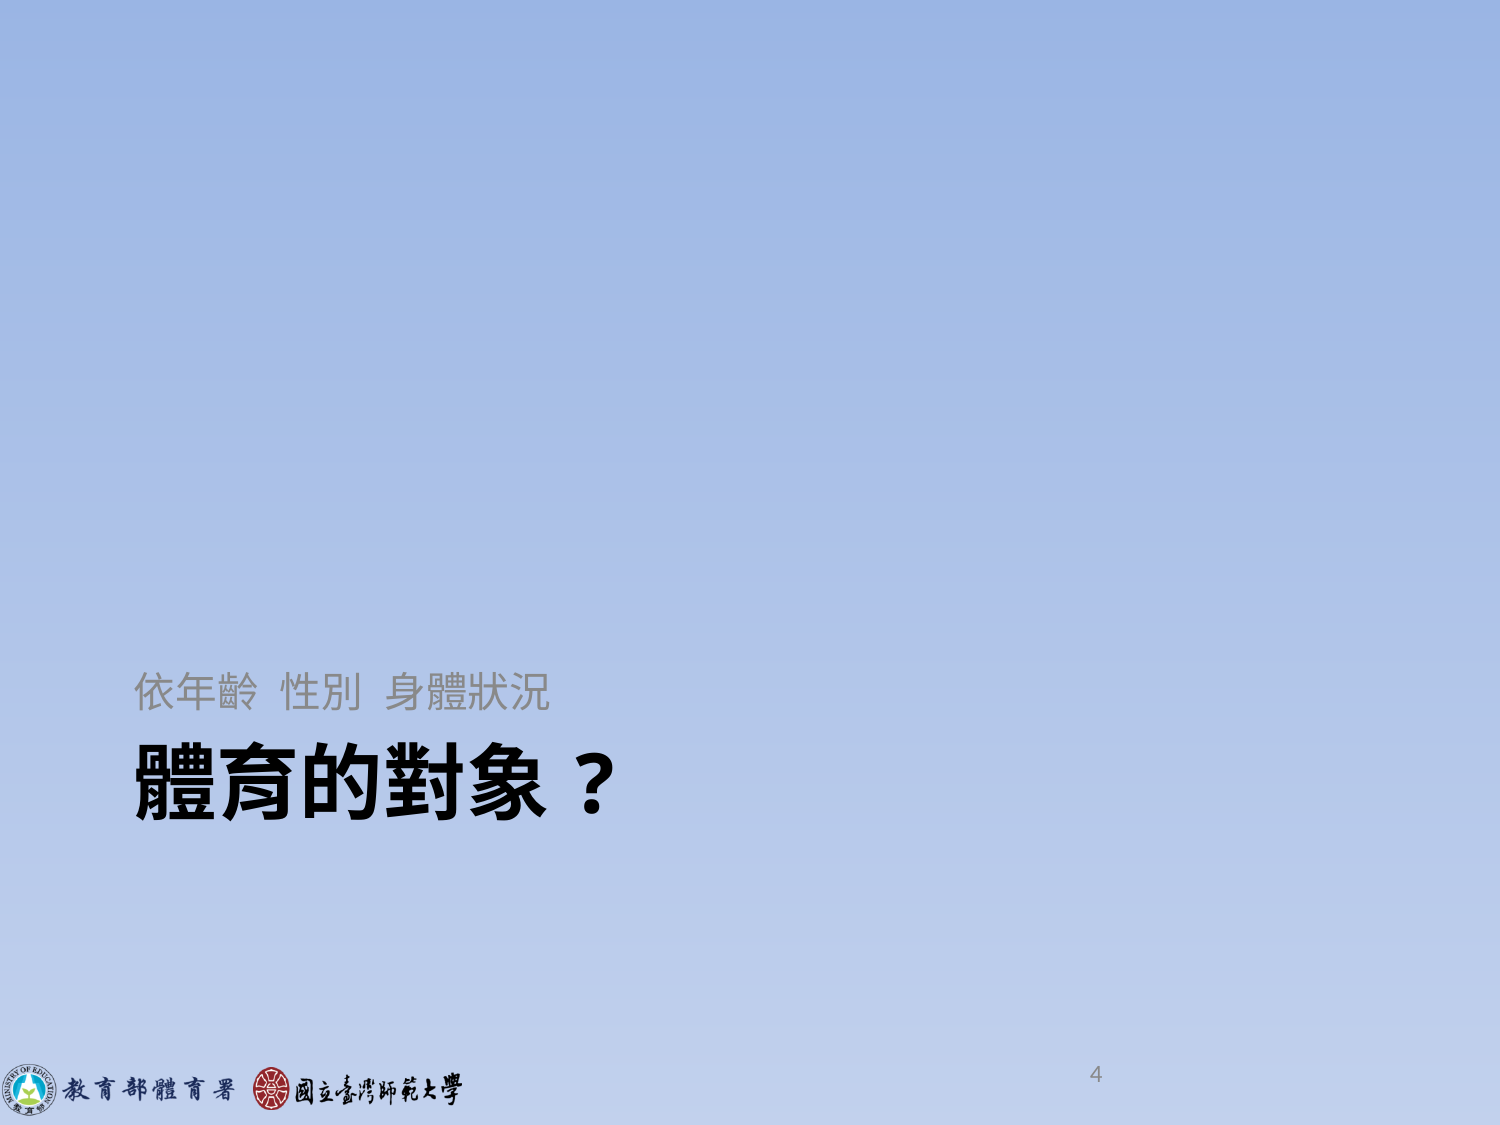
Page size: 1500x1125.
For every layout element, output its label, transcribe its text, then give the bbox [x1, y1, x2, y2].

title 體育的對象? [118, 723, 1394, 947]
list 依年齡 性別 身體狀況 [118, 476, 1394, 723]
text_box [1074, 1042, 1426, 1103]
